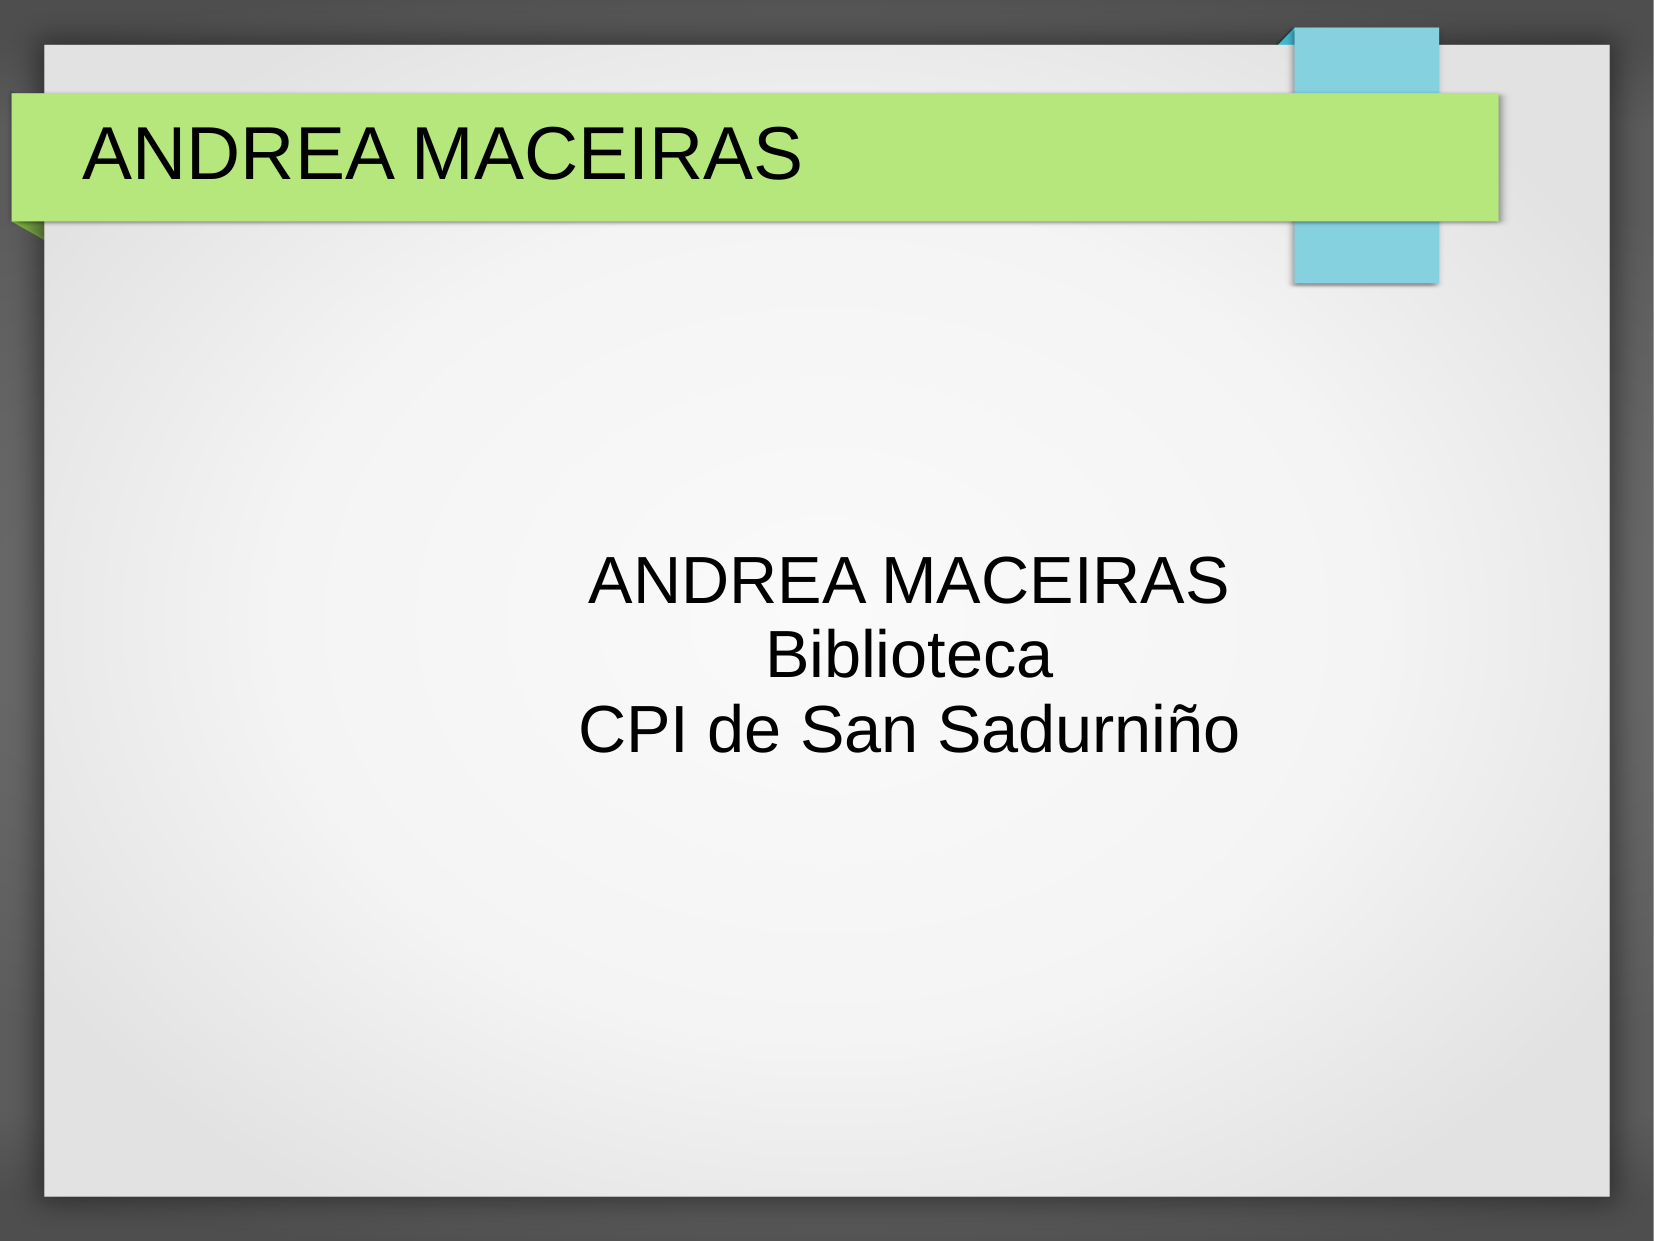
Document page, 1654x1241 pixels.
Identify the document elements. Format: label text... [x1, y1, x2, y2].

subtitle ANDREA MACEIRAS Biblioteca CPI de San Sadurniño [165, 295, 1654, 1015]
picture [0, 0, 1654, 1241]
title ANDREA MACEIRAS [82, 94, 1264, 213]
